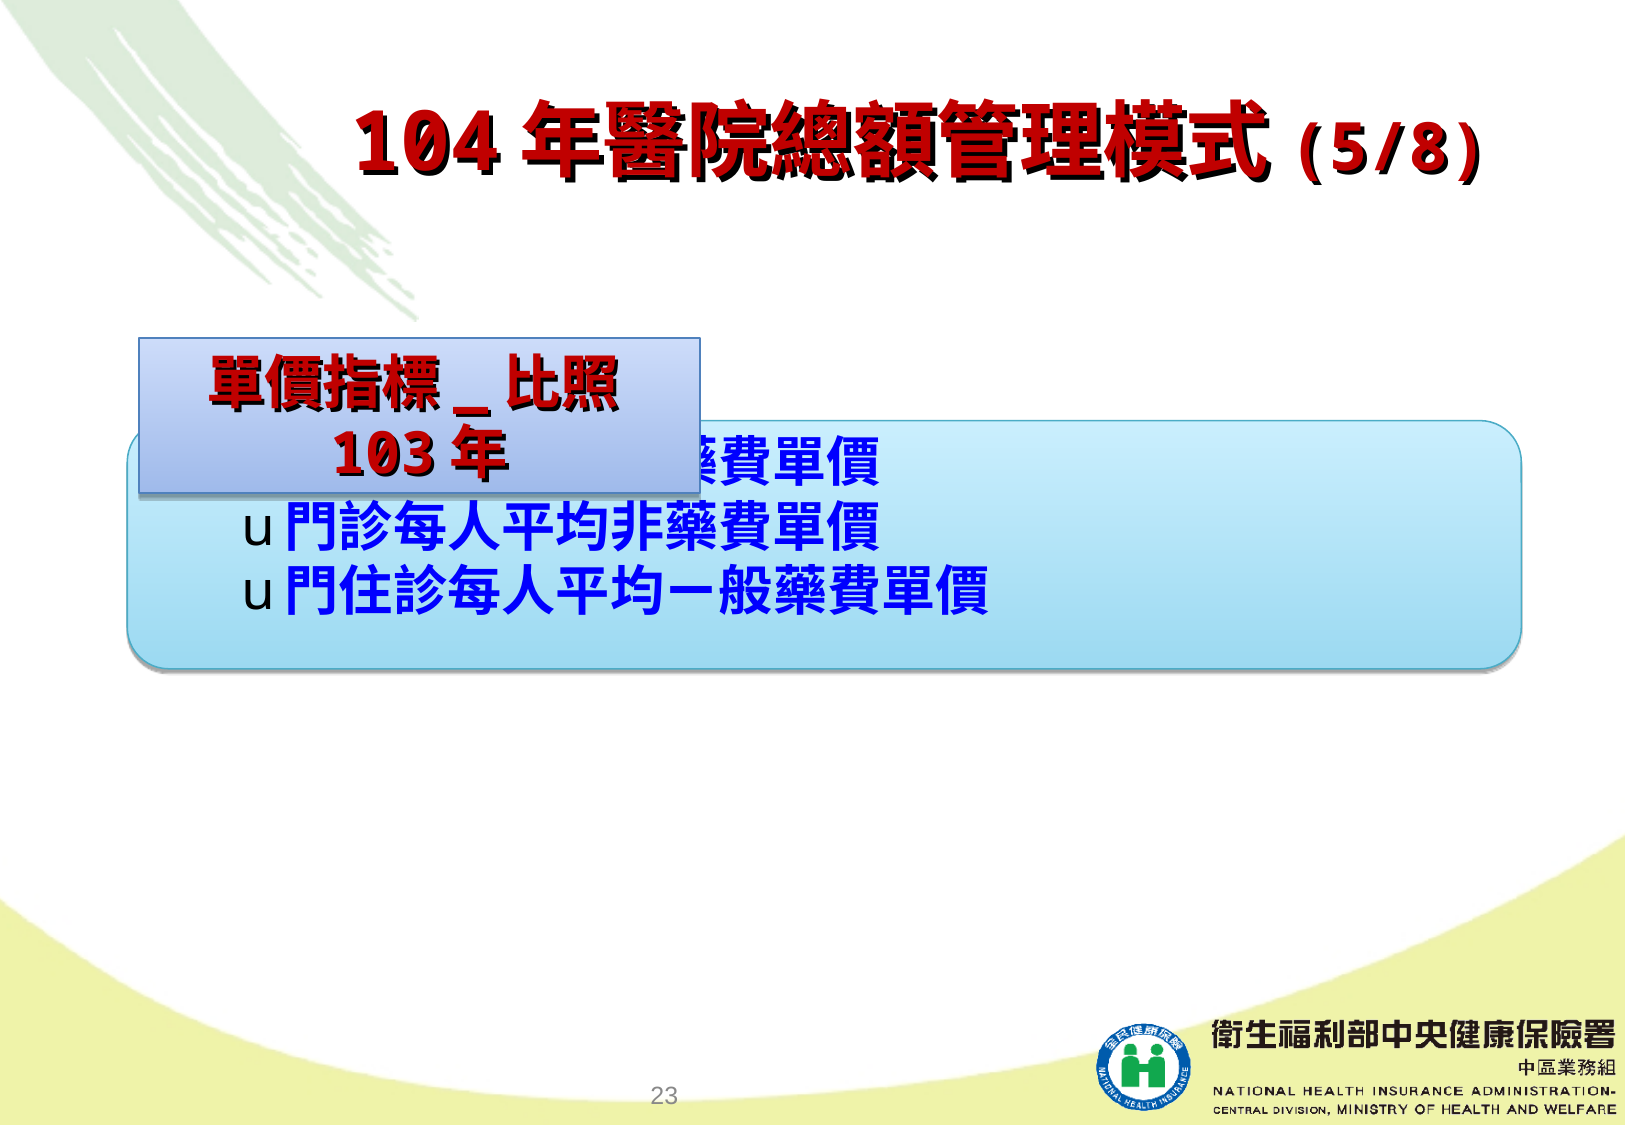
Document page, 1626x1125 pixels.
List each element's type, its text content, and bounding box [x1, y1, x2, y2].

text_box 104年醫院總額管理模式(5/8) [304, 66, 1535, 209]
text_box 單價指標_比照103年 [139, 338, 700, 493]
text_box 住院每人平均非藥費單價 門診每人平均非藥費單價 門住診每人平均ㄧ般藥費單價 [127, 420, 1522, 669]
text_box [635, 1065, 1015, 1125]
